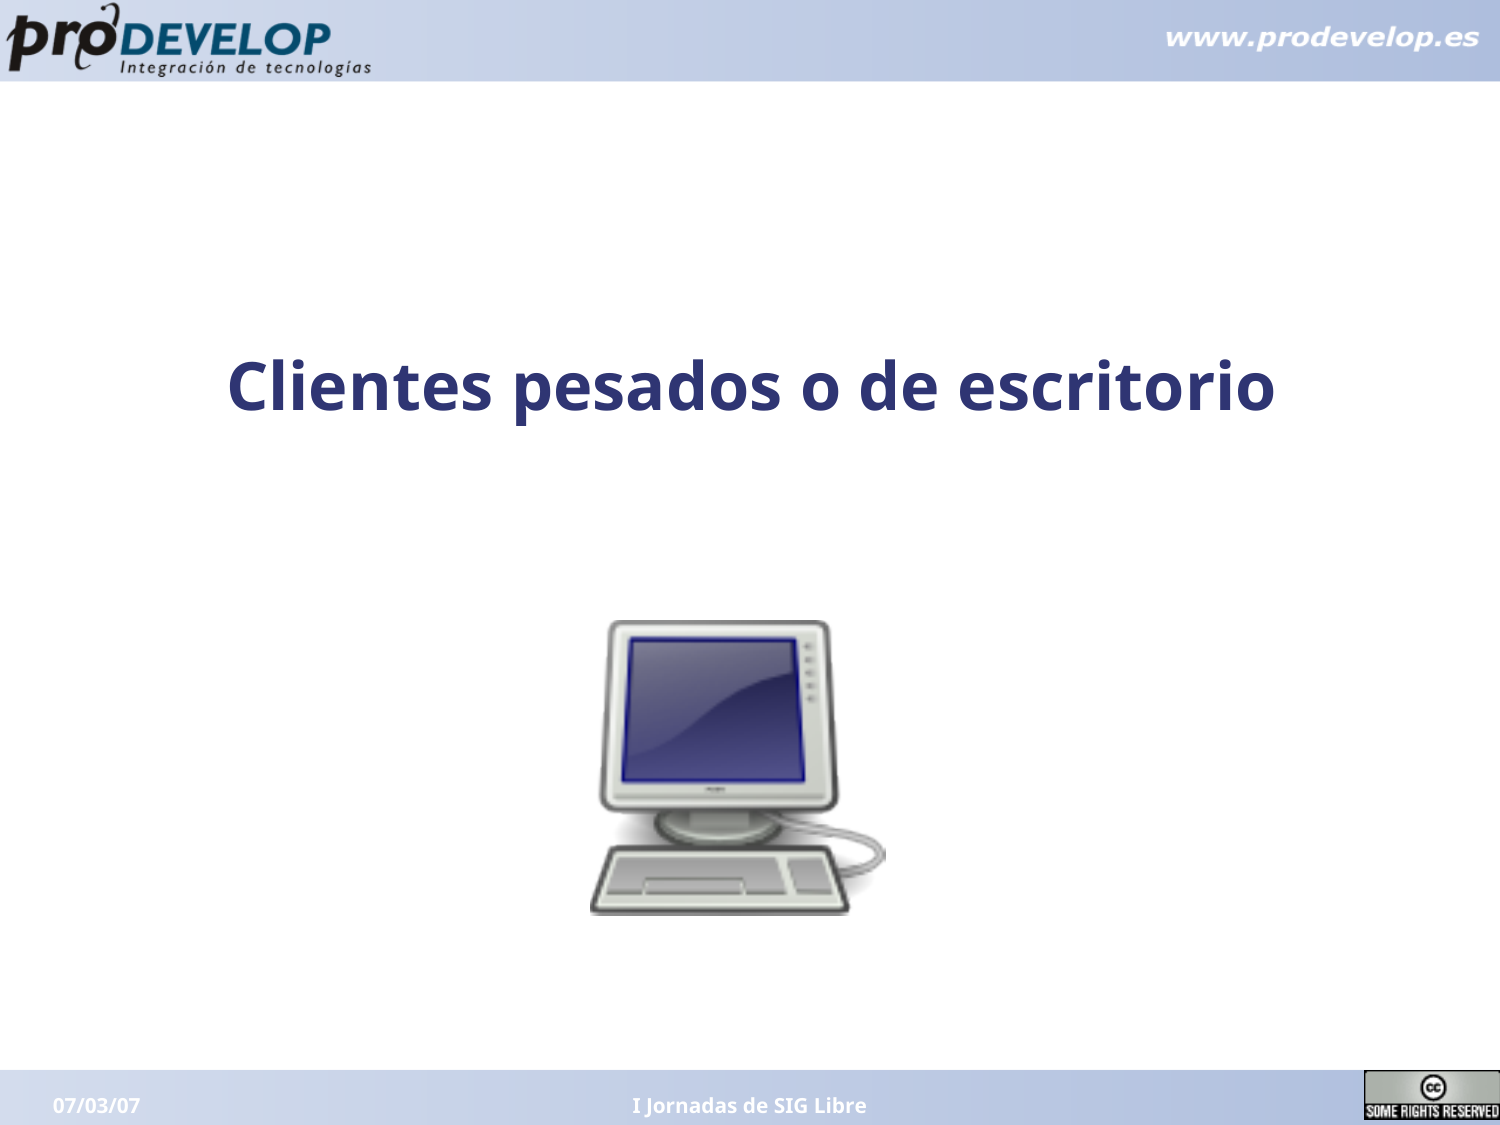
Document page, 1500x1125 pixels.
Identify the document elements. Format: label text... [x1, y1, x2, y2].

title Clientes pesados o de escritorio [76, 290, 1427, 479]
picture [0, 0, 1500, 1125]
